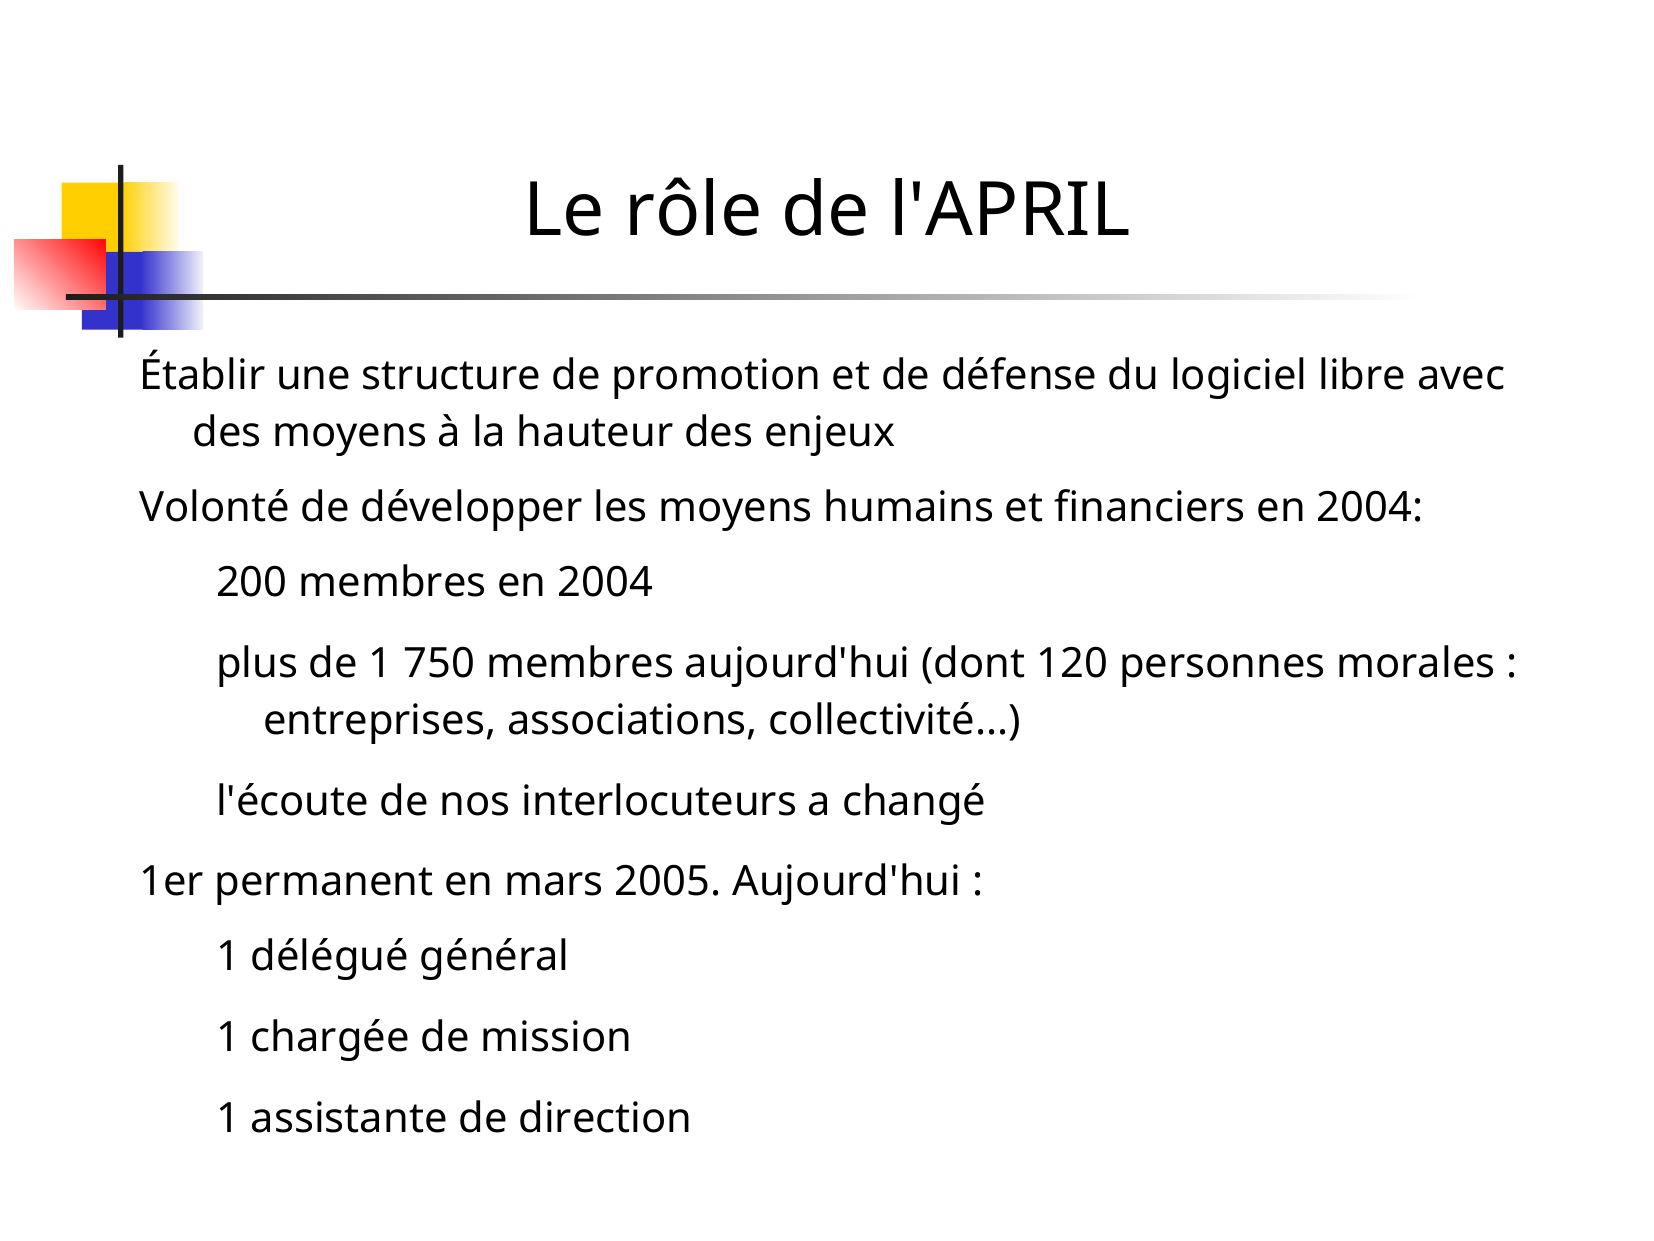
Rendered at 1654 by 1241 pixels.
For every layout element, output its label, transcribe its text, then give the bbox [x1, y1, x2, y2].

list Établir une structure de promotion et de défense du logiciel libre avec des moyens à la hauteur des enjeux Volonté de développer les moyens humains et financiers en 2004: 200 membres en 2004 plus de 1 750 membres aujourd'hui (dont 120 personnes morales : entreprises, associations, collectivité...) l'écoute de nos interlocuteurs a changé 1er permanent en mars 2005. Aujourd'hui : 1 délégué général 1 chargée de mission 1 assistante de direction [121, 344, 1534, 1127]
title Le rôle de l'APRIL [121, 102, 1534, 311]
